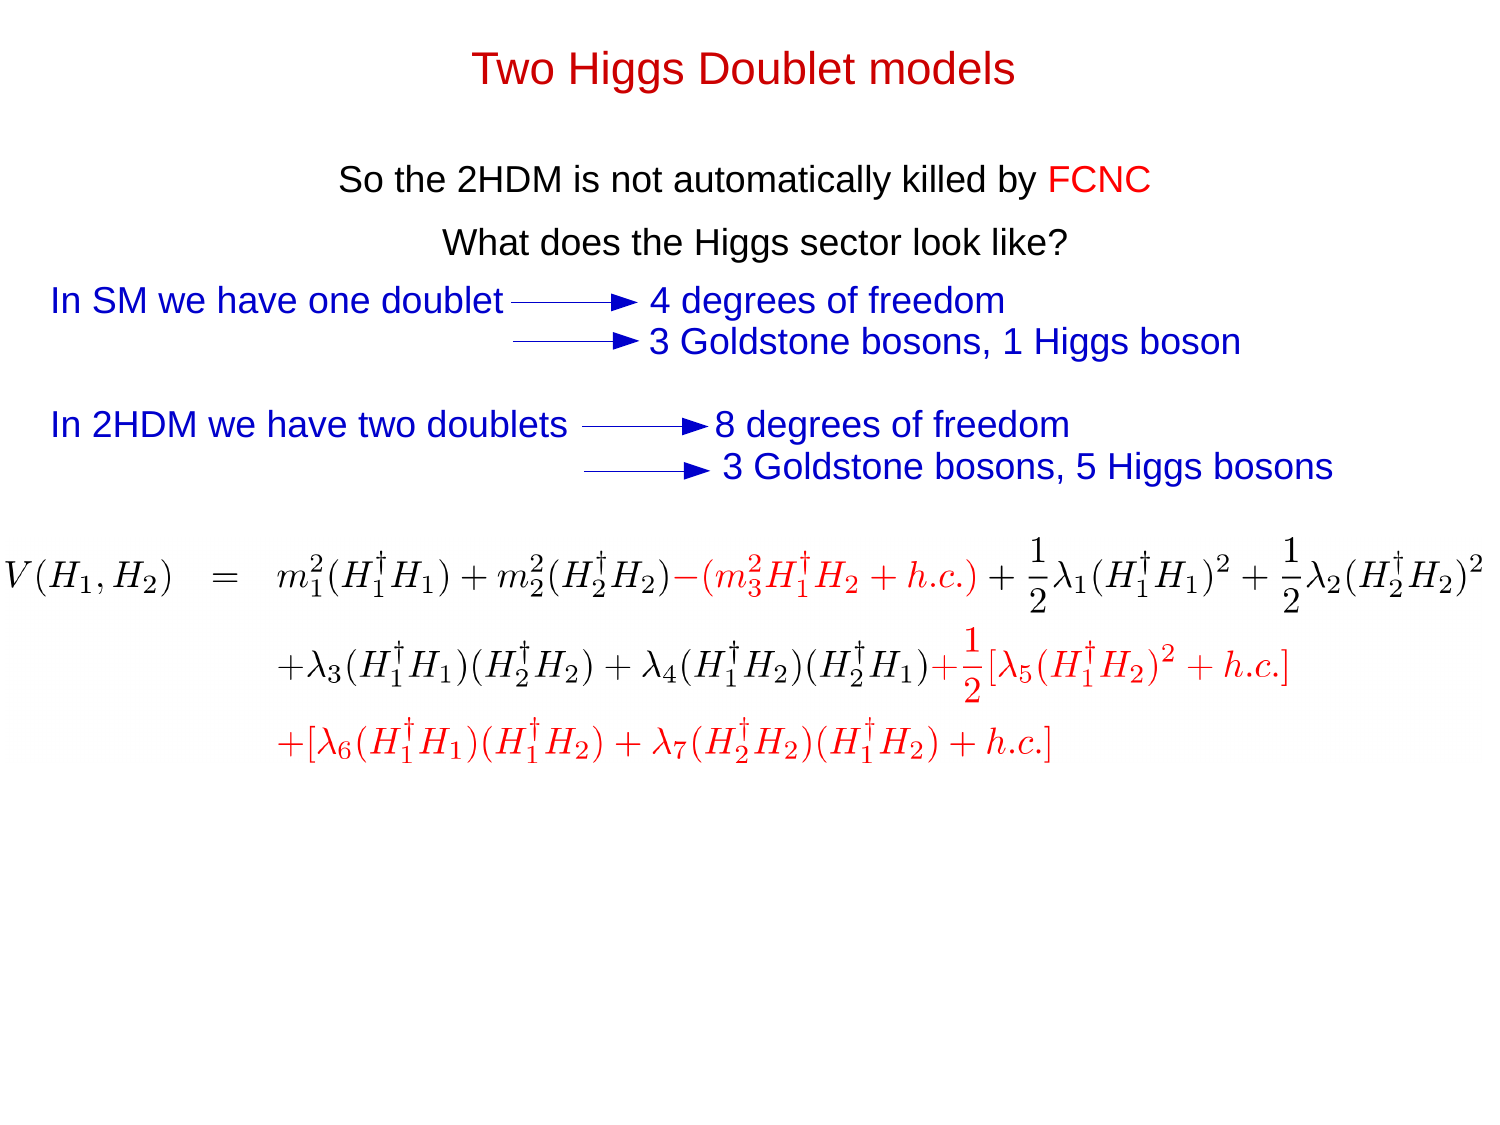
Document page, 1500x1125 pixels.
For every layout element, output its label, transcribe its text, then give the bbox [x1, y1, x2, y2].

text_box In SM we have one doublet 4 degrees of freedom 3 Goldstone bosons, 1 Higgs boson [35, 271, 1489, 371]
text_box In 2HDM we have two doublets 8 degrees of freedom 3 Goldstone bosons, 5 Higgs bosons [35, 395, 1489, 495]
text_box So the 2HDM is not automatically killed by FCNC What does the Higgs sector look like? [35, 129, 1465, 250]
picture [5, 537, 1482, 763]
text_box Two Higgs Doublet models [23, 35, 1477, 116]
